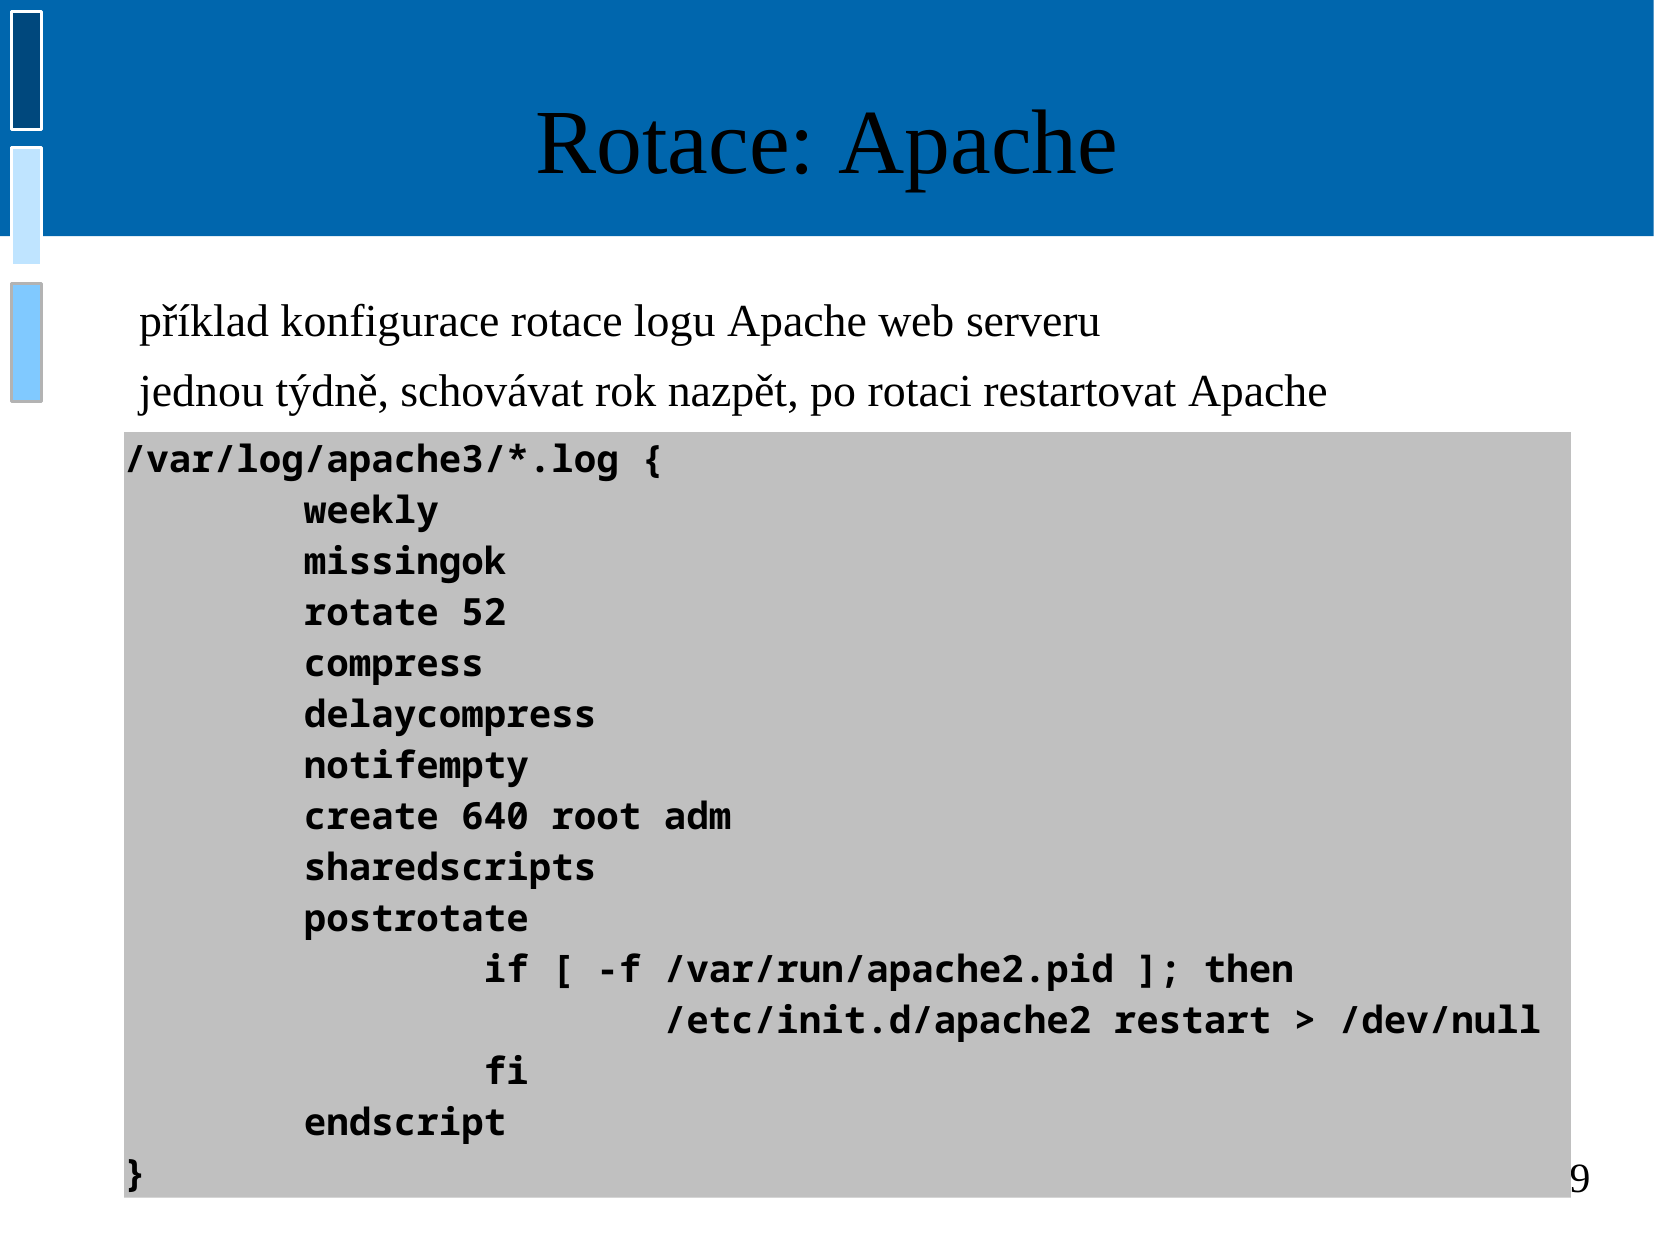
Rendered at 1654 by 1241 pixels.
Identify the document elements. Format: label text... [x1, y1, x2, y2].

text_box /var/log/apache3/*.log { weekly missingok rotate 52 compress delaycompress notifempty create 640 root adm sharedscripts postrotate if [ -f /var/run/apache2.pid ]; then /etc/init.d/apache2 restart > /dev/null fi endscript } [124, 448, 1571, 1182]
list příklad konfigurace rotace logu Apache web serveru jednou týdně, schovávat rok nazpět, po rotaci restartovat Apache [121, 295, 1534, 1127]
title Rotace: Apache [121, 49, 1534, 237]
